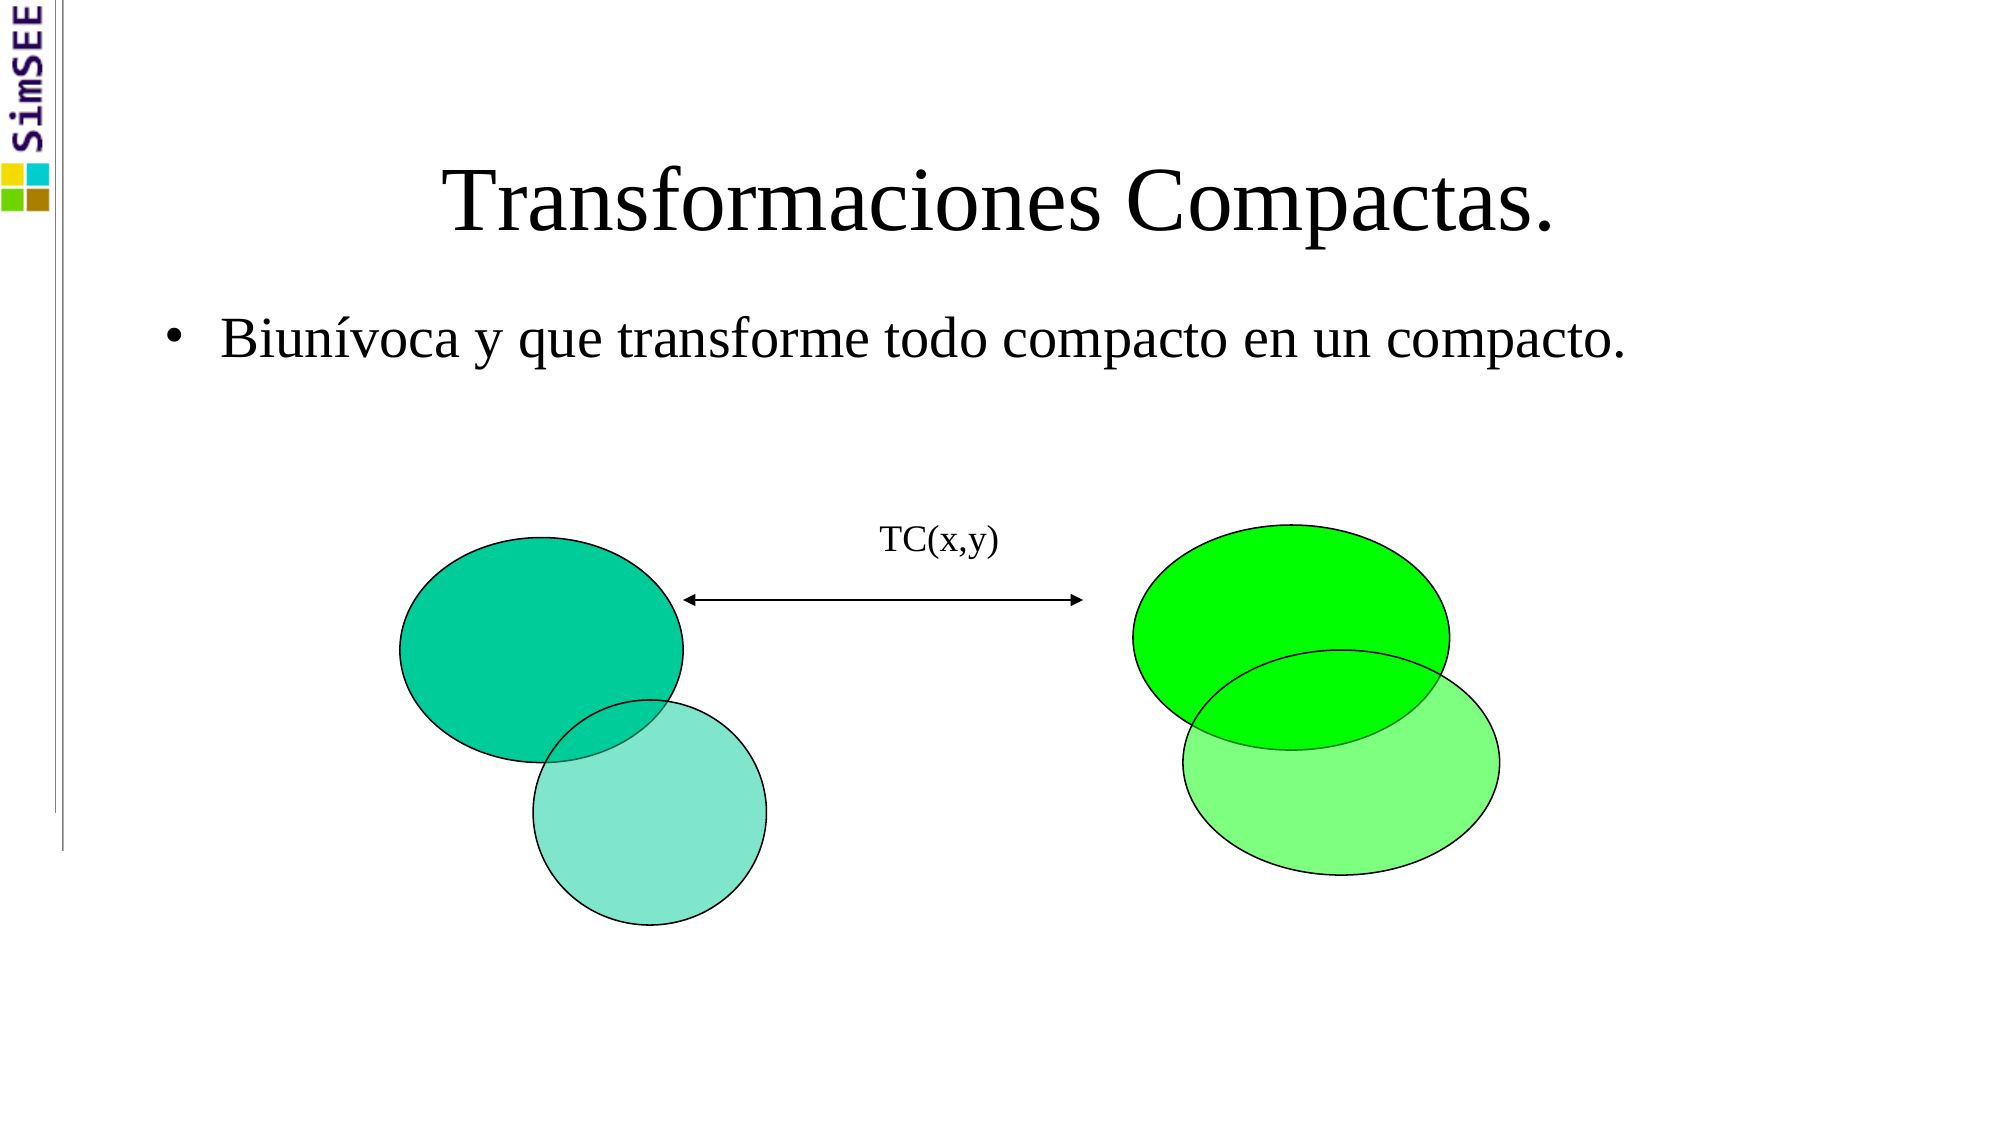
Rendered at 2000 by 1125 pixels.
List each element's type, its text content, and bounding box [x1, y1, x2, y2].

text_box [1132, 525, 1500, 876]
text_box TC(x,y) [864, 506, 1015, 568]
picture [0, 162, 51, 213]
picture [0, 5, 52, 154]
list Biunívoca y que transforme todo compacto en un compacto. [149, 299, 1850, 438]
text_box [533, 701, 767, 926]
title Transformaciones Compactas. [149, 99, 1850, 288]
